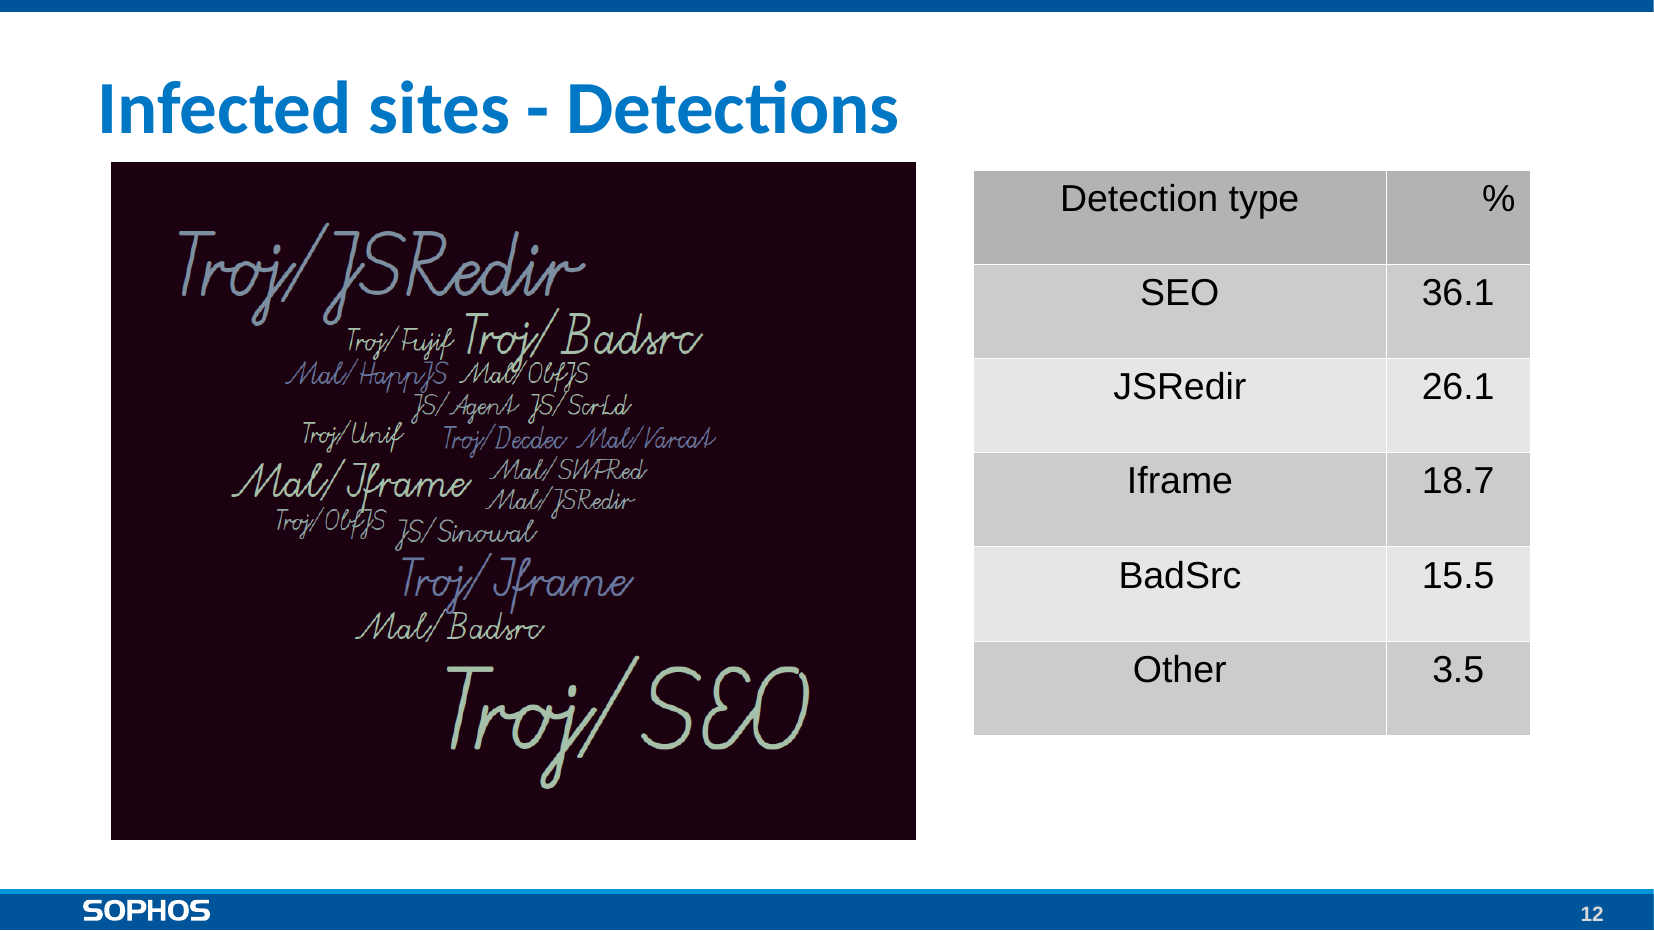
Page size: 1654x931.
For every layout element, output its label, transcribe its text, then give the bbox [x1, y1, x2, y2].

table_cell 3.5 [1387, 642, 1530, 735]
table_header Detection type [974, 171, 1386, 264]
table_cell 15.5 [1387, 547, 1530, 641]
table_cell 26.1 [1387, 359, 1530, 452]
table_cell JSRedir [974, 359, 1386, 452]
table_cell 36.1 [1387, 265, 1530, 358]
table_cell Other [974, 642, 1386, 735]
table_cell 18.7 [1387, 453, 1530, 546]
table_cell Iframe [974, 453, 1386, 546]
table_header % [1387, 171, 1530, 264]
title Infected sites - Detections [82, 37, 1571, 170]
table_cell SEO [974, 265, 1386, 358]
table_cell BadSrc [974, 547, 1386, 641]
picture [111, 162, 916, 841]
